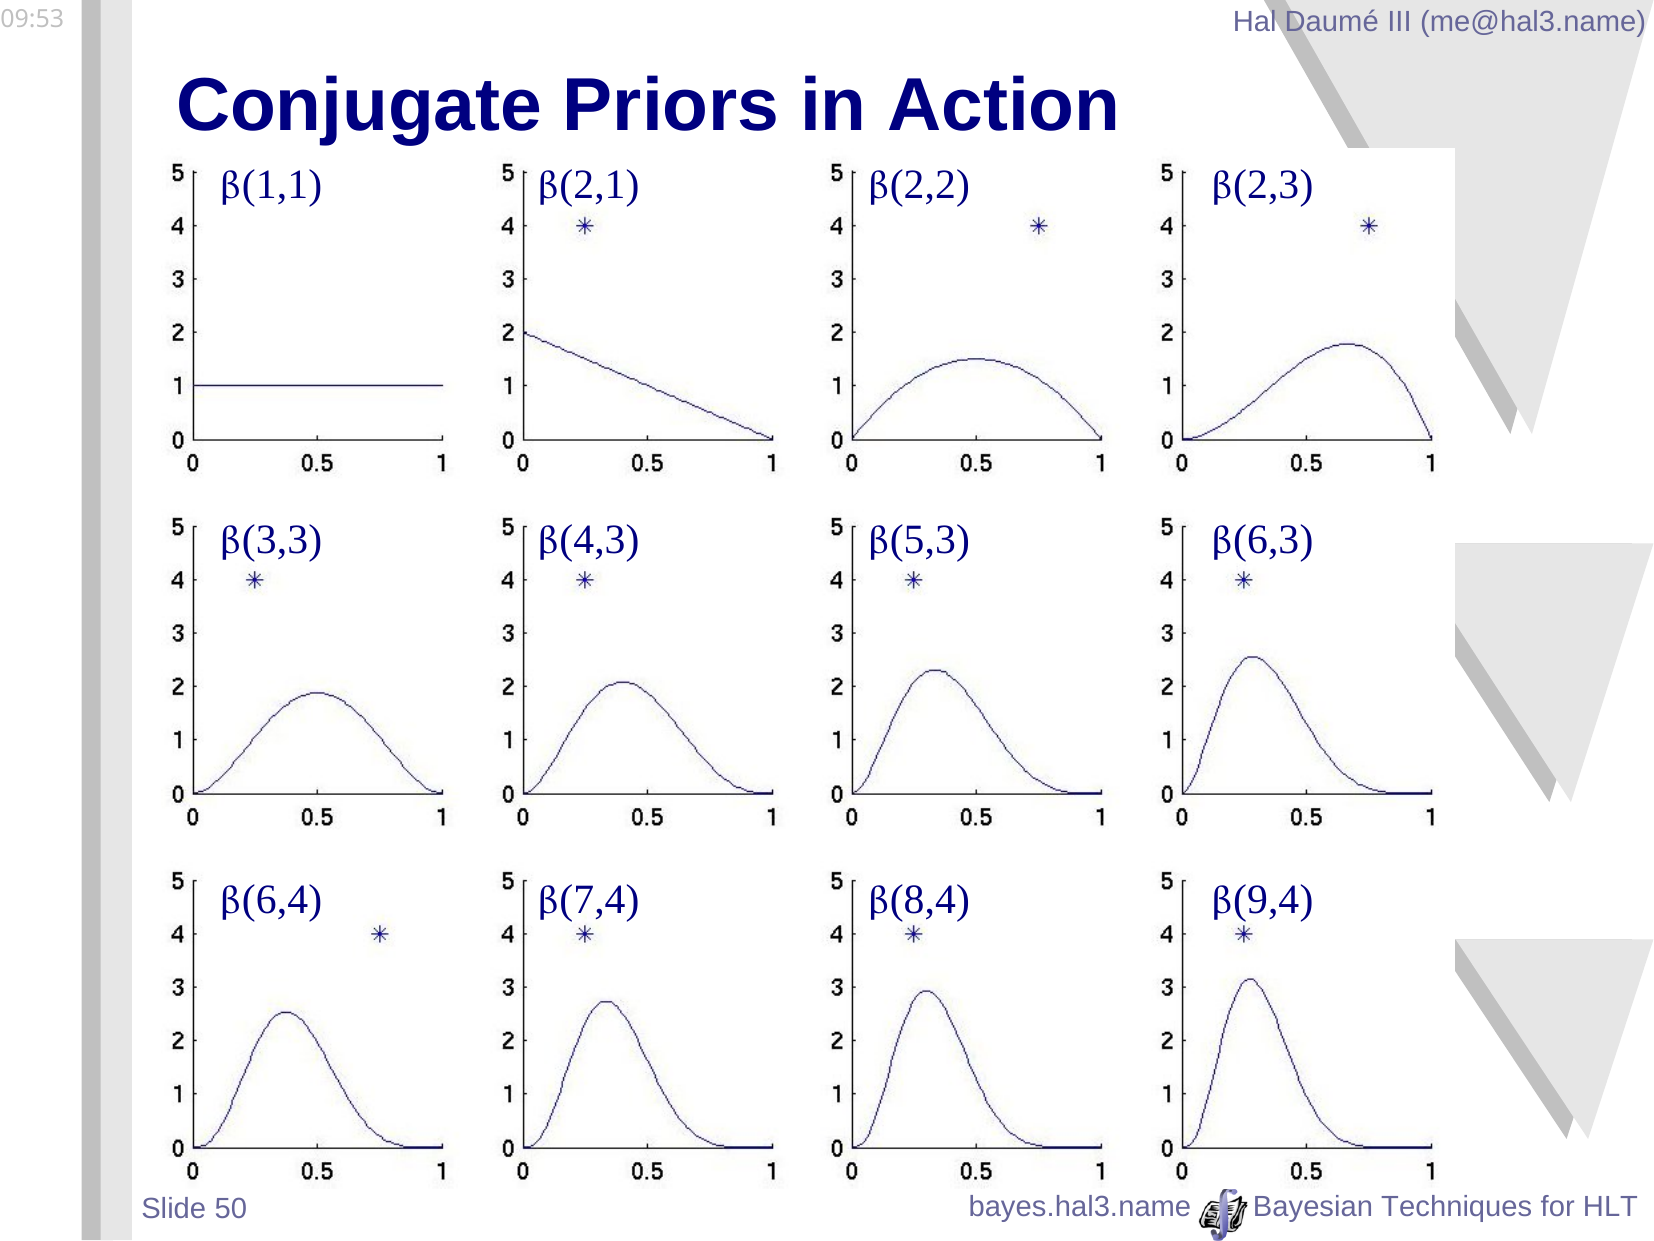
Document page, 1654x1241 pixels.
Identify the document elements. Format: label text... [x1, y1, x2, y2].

text_box (6,4) [220, 876, 324, 928]
text_box (7,4) [537, 876, 642, 928]
text_box (2,3) [1211, 161, 1316, 214]
text_box (8,4) [868, 876, 972, 928]
text_box (9,4) [1211, 876, 1316, 928]
title Conjugate Priors in Action [176, 44, 1509, 166]
picture [161, 148, 1455, 1241]
text_box (4,3) [537, 515, 642, 568]
text_box (2,2) [868, 161, 972, 214]
text_box (3,3) [220, 515, 324, 568]
text_box (6,3) [1211, 515, 1316, 568]
text_box (1,1) [220, 161, 324, 214]
text_box (5,3) [868, 515, 972, 568]
text_box (2,1) [537, 161, 642, 214]
